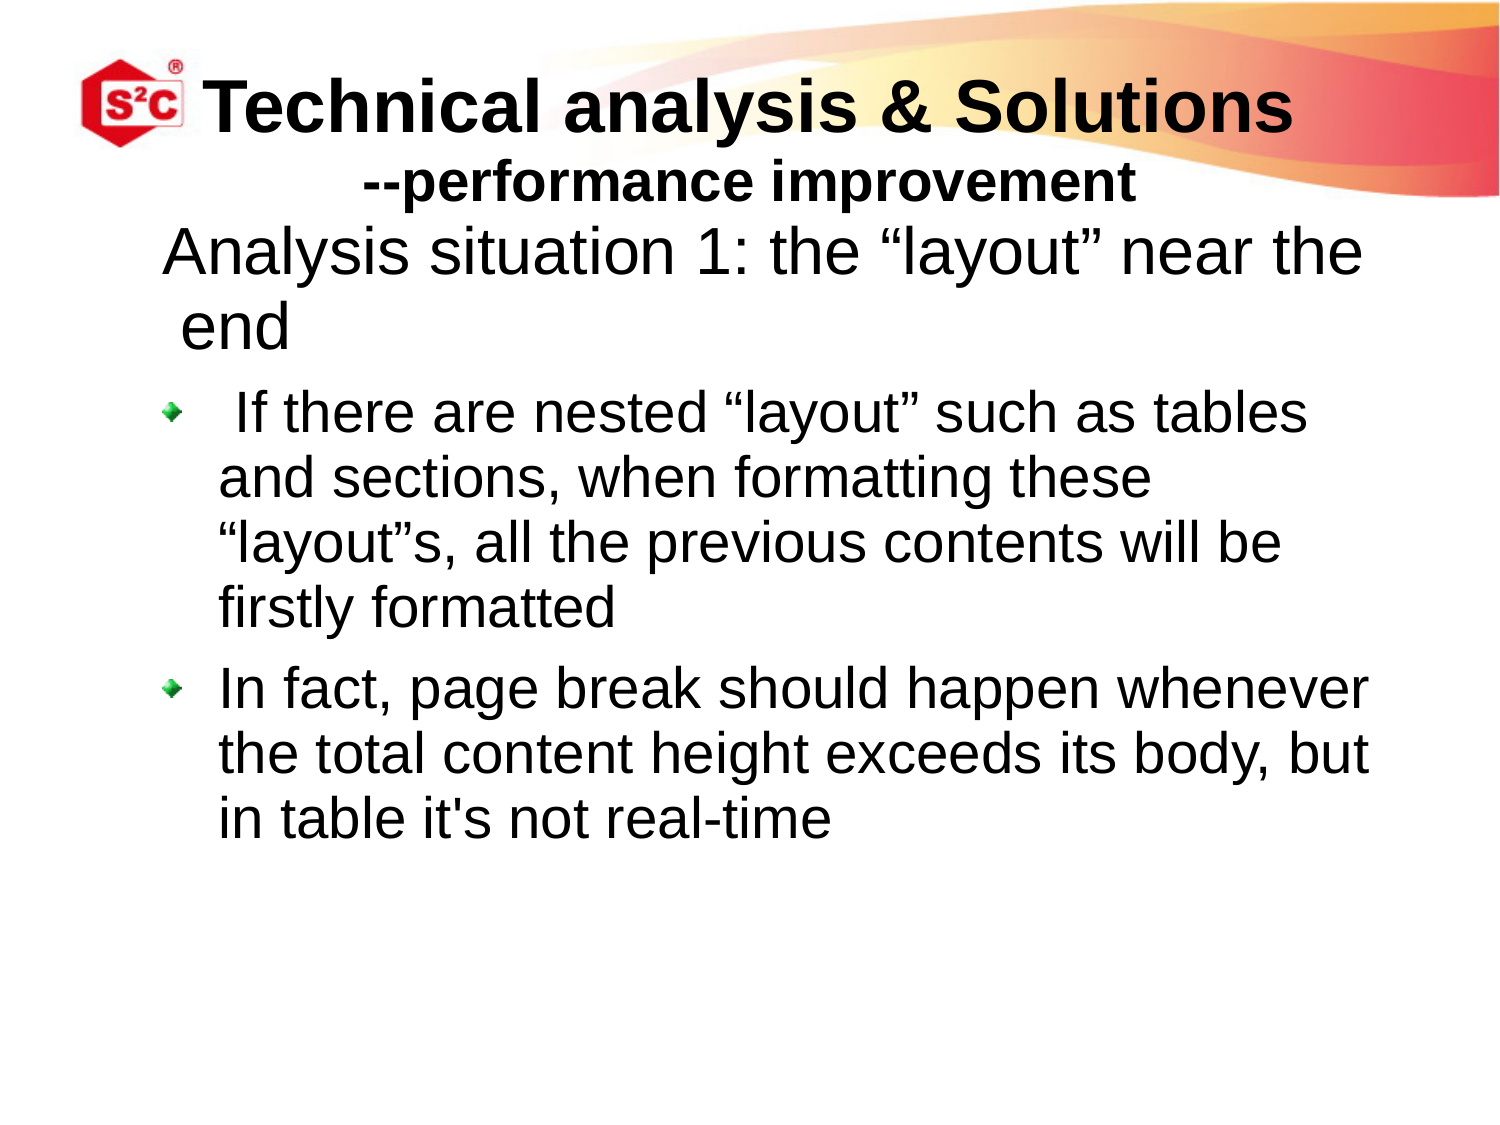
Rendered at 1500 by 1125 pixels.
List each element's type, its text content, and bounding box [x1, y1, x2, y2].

picture [0, 0, 1500, 1125]
list Analysis situation 1: the “layout” near the end If there are nested “layout” such as tables and sections, when formatting these “layout”s, all the previous contents will be firstly formatted In fact, page break should happen whenever the total content height exceeds its body, but in table it's not real-time [147, 206, 1388, 1063]
title Technical analysis & Solutions --performance improvement [75, 44, 1425, 233]
